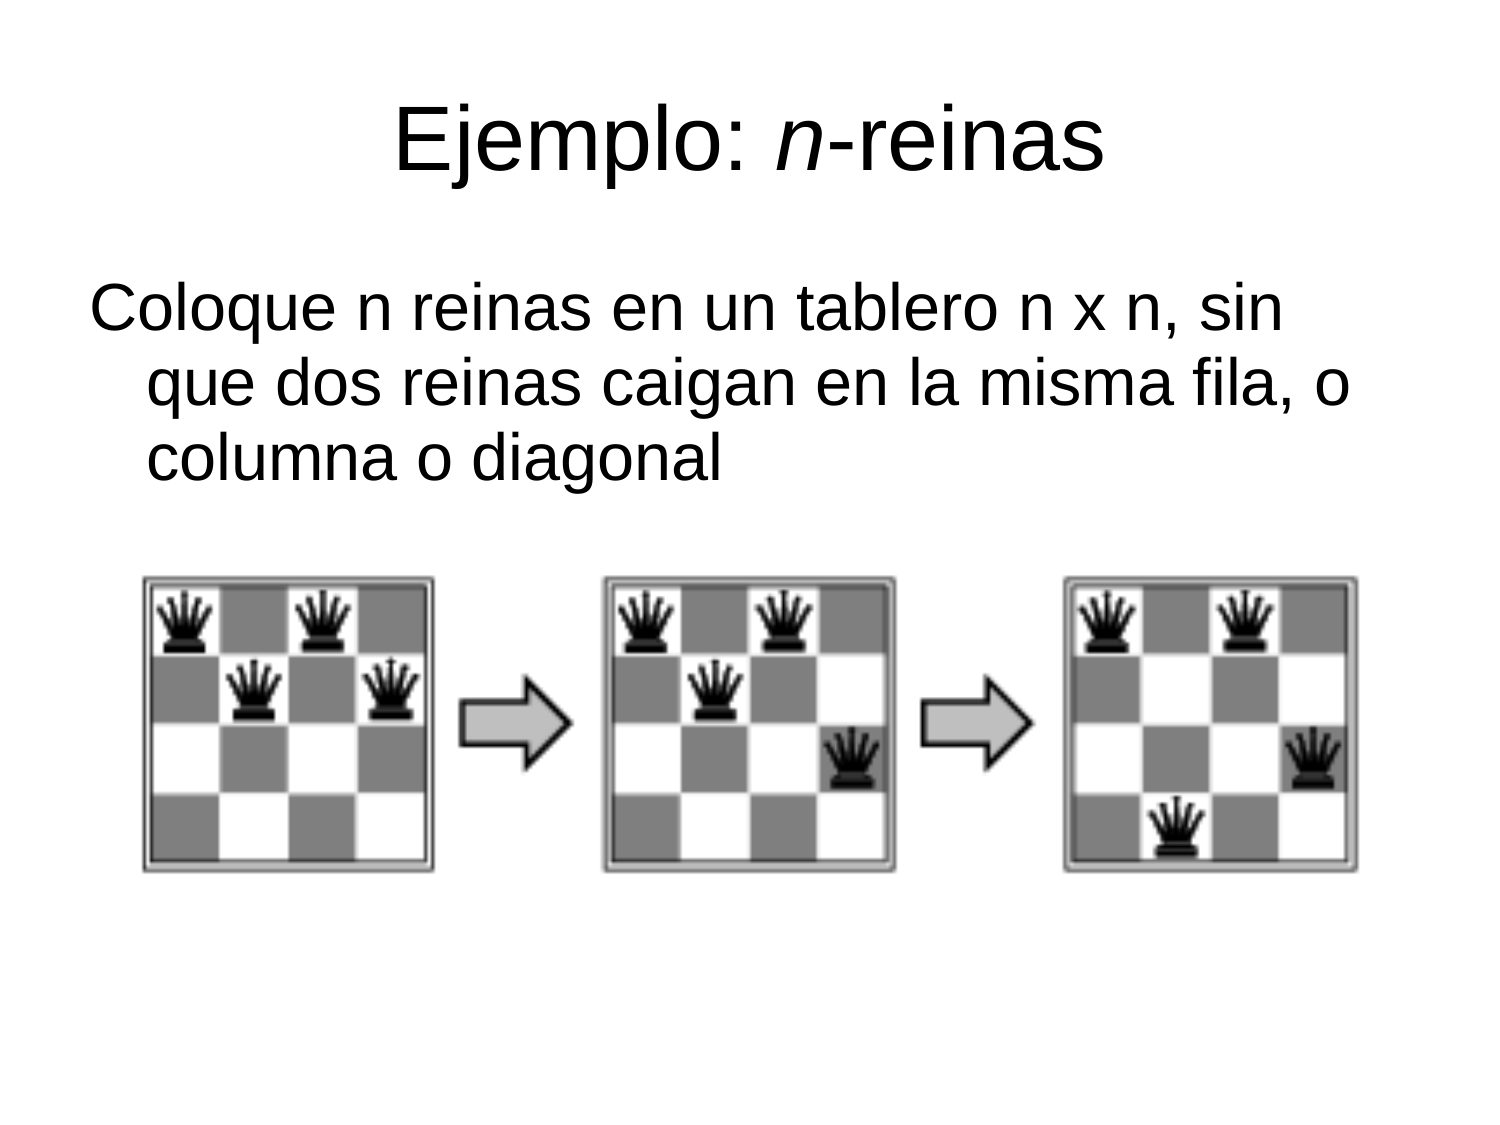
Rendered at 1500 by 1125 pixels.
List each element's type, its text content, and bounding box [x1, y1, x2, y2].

title Ejemplo: n-reinas [75, 45, 1426, 233]
list Coloque n reinas en un tablero n x n, sin que dos reinas caigan en la misma fila, o columna o diagonal [75, 262, 1426, 1006]
picture [137, 574, 1363, 881]
